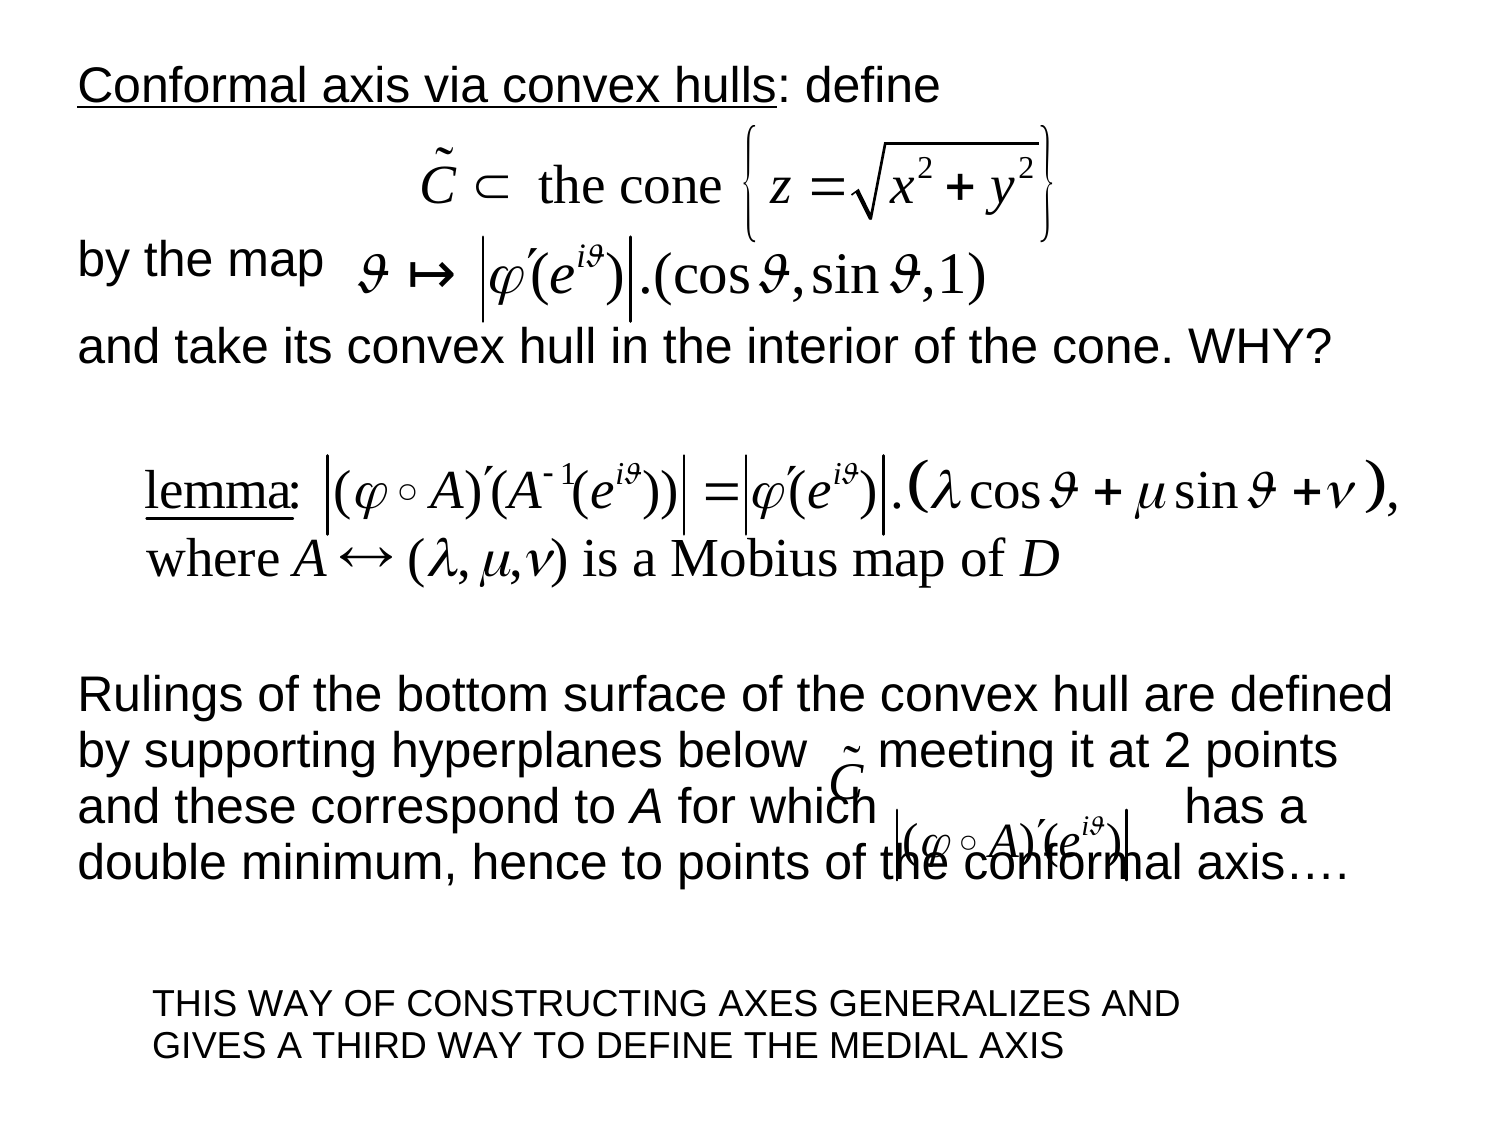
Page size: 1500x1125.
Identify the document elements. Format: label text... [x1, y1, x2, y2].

chart [137, 444, 1413, 601]
text_box Conformal axis via convex hulls: define by the map and take its convex hull in the interior of the cone. WHY? Rulings of the bottom surface of the convex hull are defined by supporting hyperplanes below meeting it at 2 points and these correspond to A for which has a double minimum, hence to points of the conformal axis…. [62, 50, 1426, 898]
chart [822, 737, 876, 813]
chart [350, 125, 1071, 334]
text_box THIS WAY OF CONSTRUCTING AXES GENERALIZES AND GIVES A THIRD WAY TO DEFINE THE MEDIAL AXIS [137, 974, 1313, 1075]
chart [887, 800, 1138, 891]
